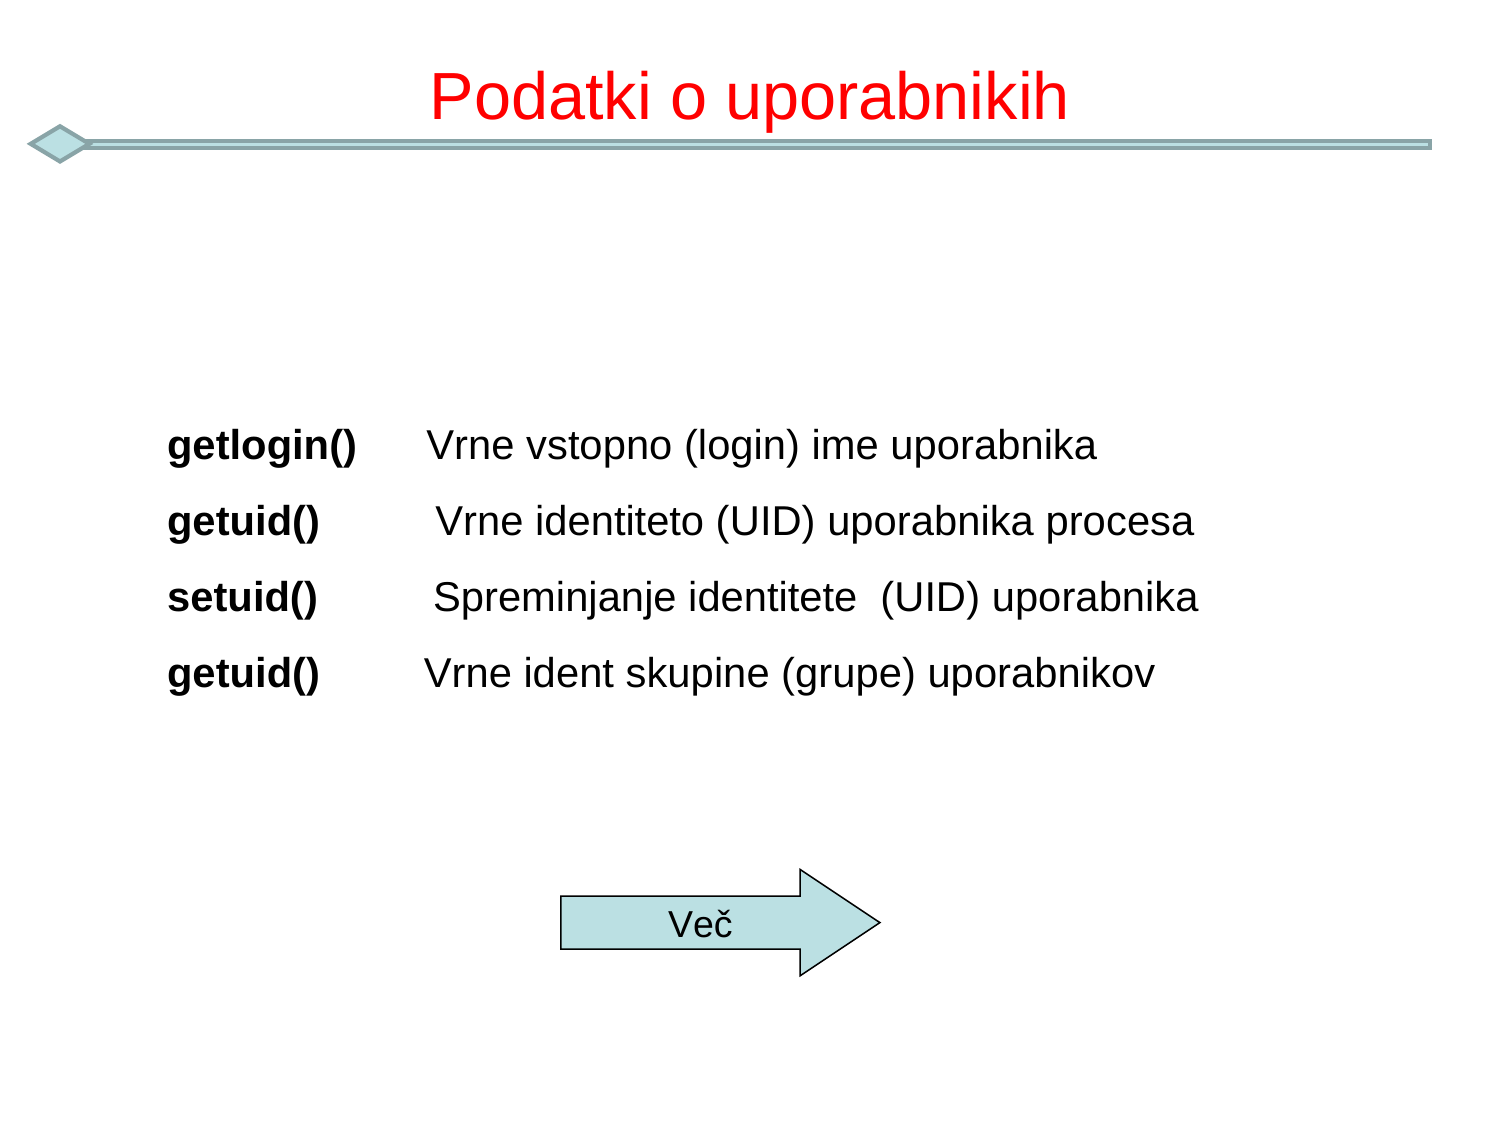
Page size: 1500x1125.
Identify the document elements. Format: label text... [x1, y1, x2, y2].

text_box getlogin() Vrne vstopno (login) ime uporabnika getuid() Vrne identiteto (UID) uporabnika procesa setuid() Spreminjanje identitete (UID) uporabnika getuid() Vrne ident skupine (grupe) uporabnikov [152, 410, 1334, 704]
title Podatki o uporabnikih [75, 45, 1426, 141]
text_box Več [560, 869, 880, 976]
